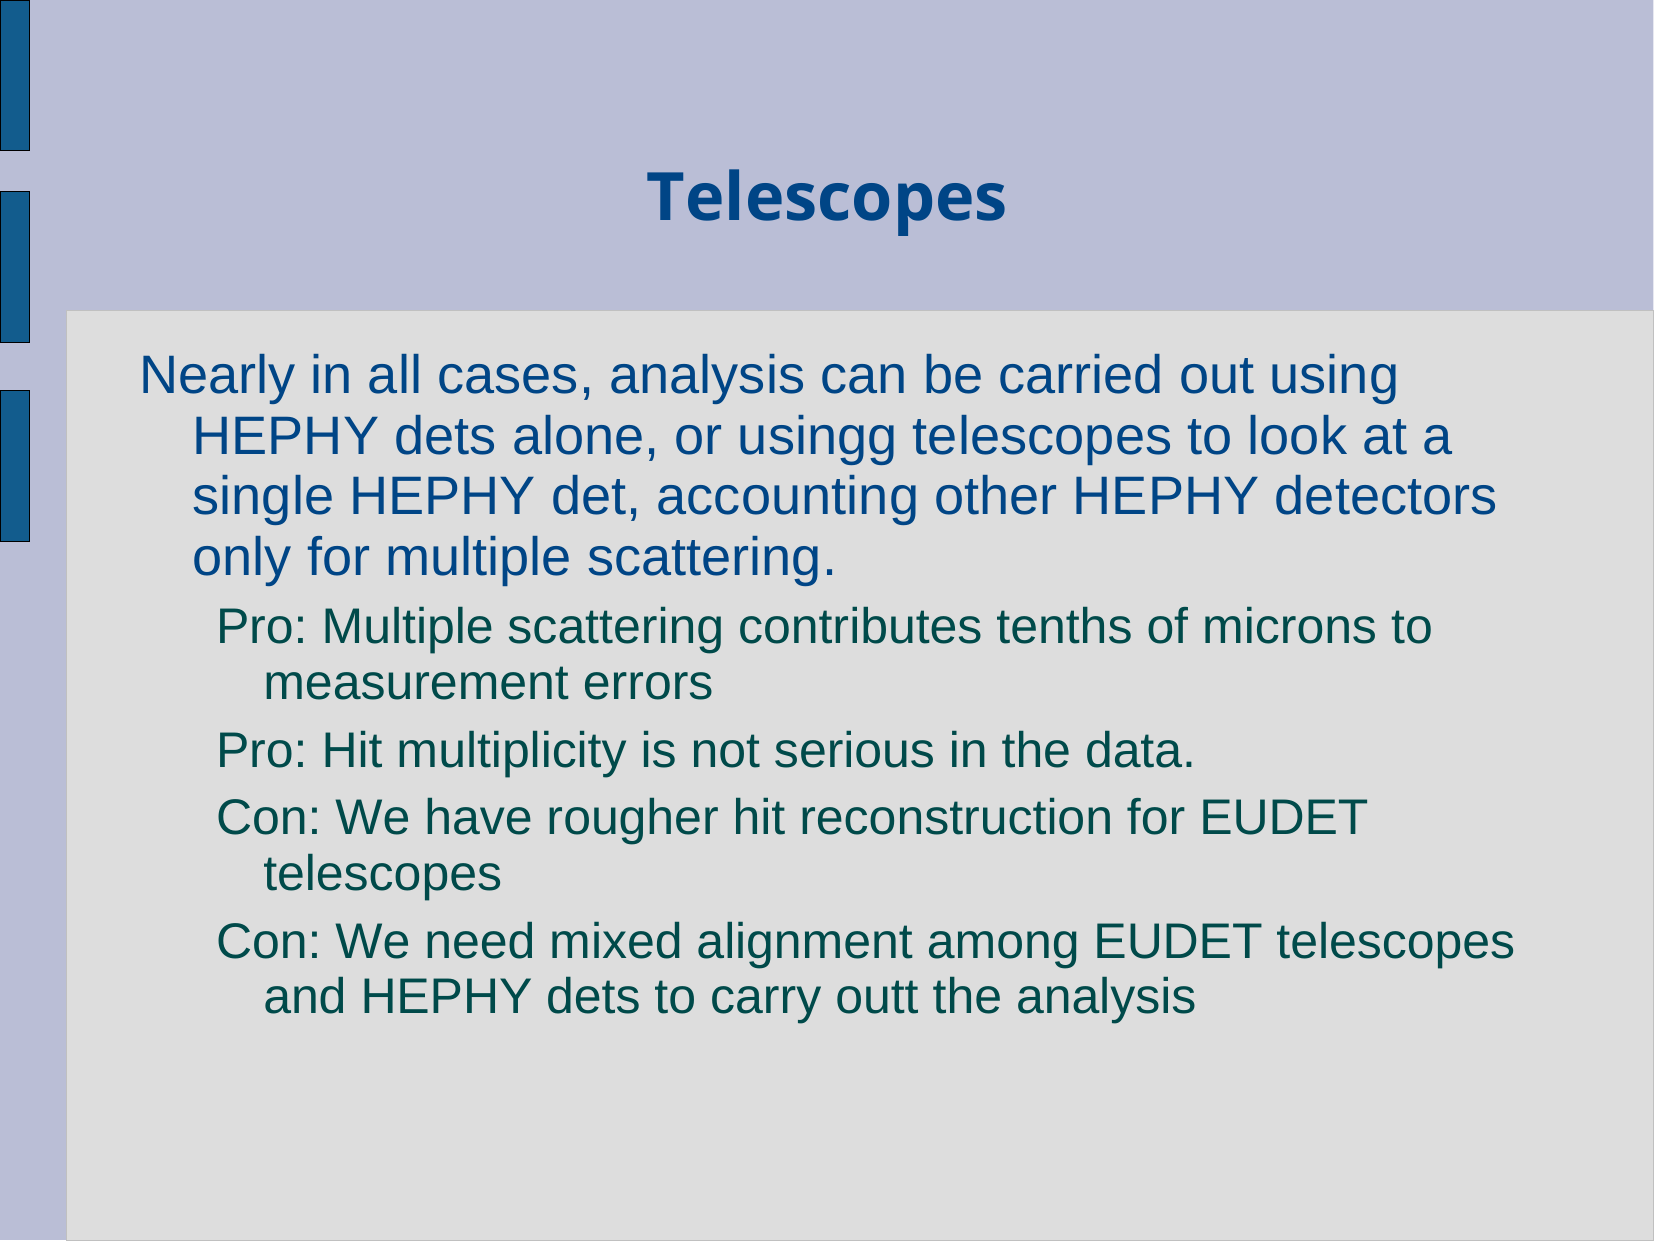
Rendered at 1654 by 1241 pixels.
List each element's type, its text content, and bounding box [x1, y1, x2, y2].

list Nearly in all cases, analysis can be carried out using HEPHY dets alone, or usingg telescopes to look at a single HEPHY det, accounting other HEPHY detectors only for multiple scattering. Pro: Multiple scattering contributes tenths of microns to measurement errors Pro: Hit multiplicity is not serious in the data. Con: We have rougher hit reconstruction for EUDET telescopes Con: We need mixed alignment among EUDET telescopes and HEPHY dets to carry outt the analysis [121, 344, 1565, 1182]
title Telescopes [121, 98, 1534, 291]
